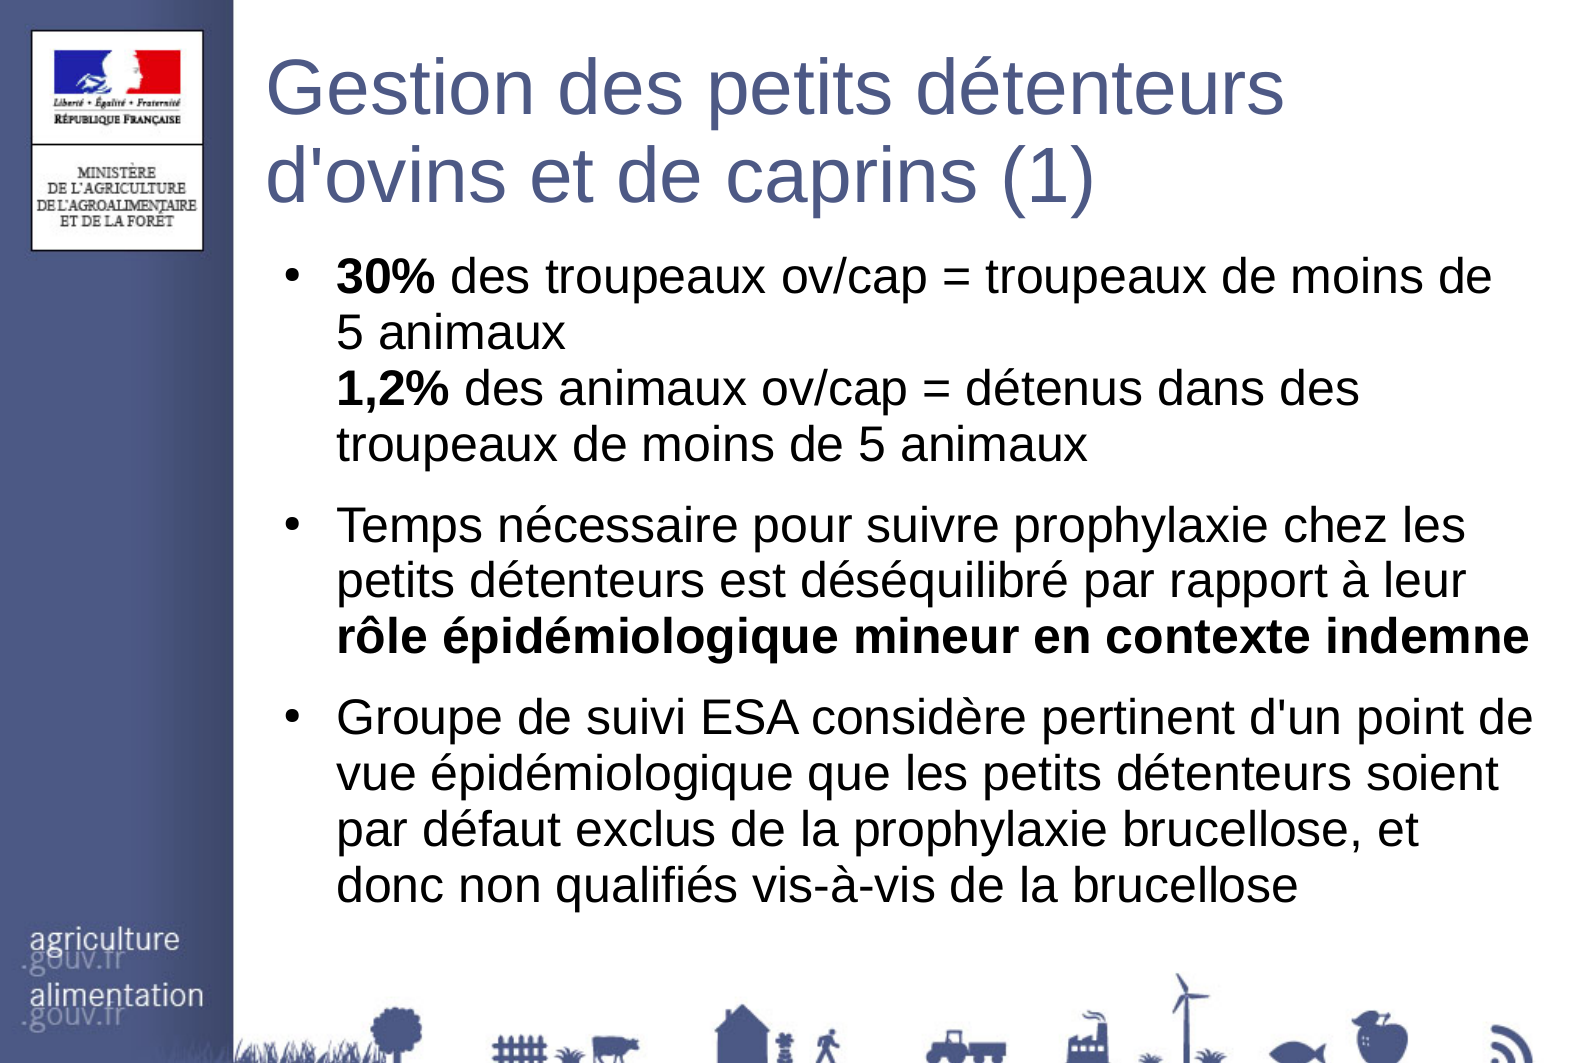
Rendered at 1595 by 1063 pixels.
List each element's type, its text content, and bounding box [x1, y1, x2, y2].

picture [0, 0, 1595, 1063]
list 30% des troupeaux ov/cap = troupeaux de moins de 5 animaux 1,2% des animaux ov/cap = détenus dans des troupeaux de moins de 5 animaux Temps nécessaire pour suivre prophylaxie chez les petits détenteurs est déséquilibré par rapport à leur rôle épidémiologique mineur en contexte indemne Groupe de suivi ESA considère pertinent d'un point de vue épidémiologique que les petits détenteurs soient par défaut exclus de la prophylaxie brucellose, et donc non qualifiés vis-à-vis de la brucellose [265, 248, 1536, 944]
title Gestion des petits détenteurs d'ovins et de caprins (1) [265, 42, 1536, 220]
